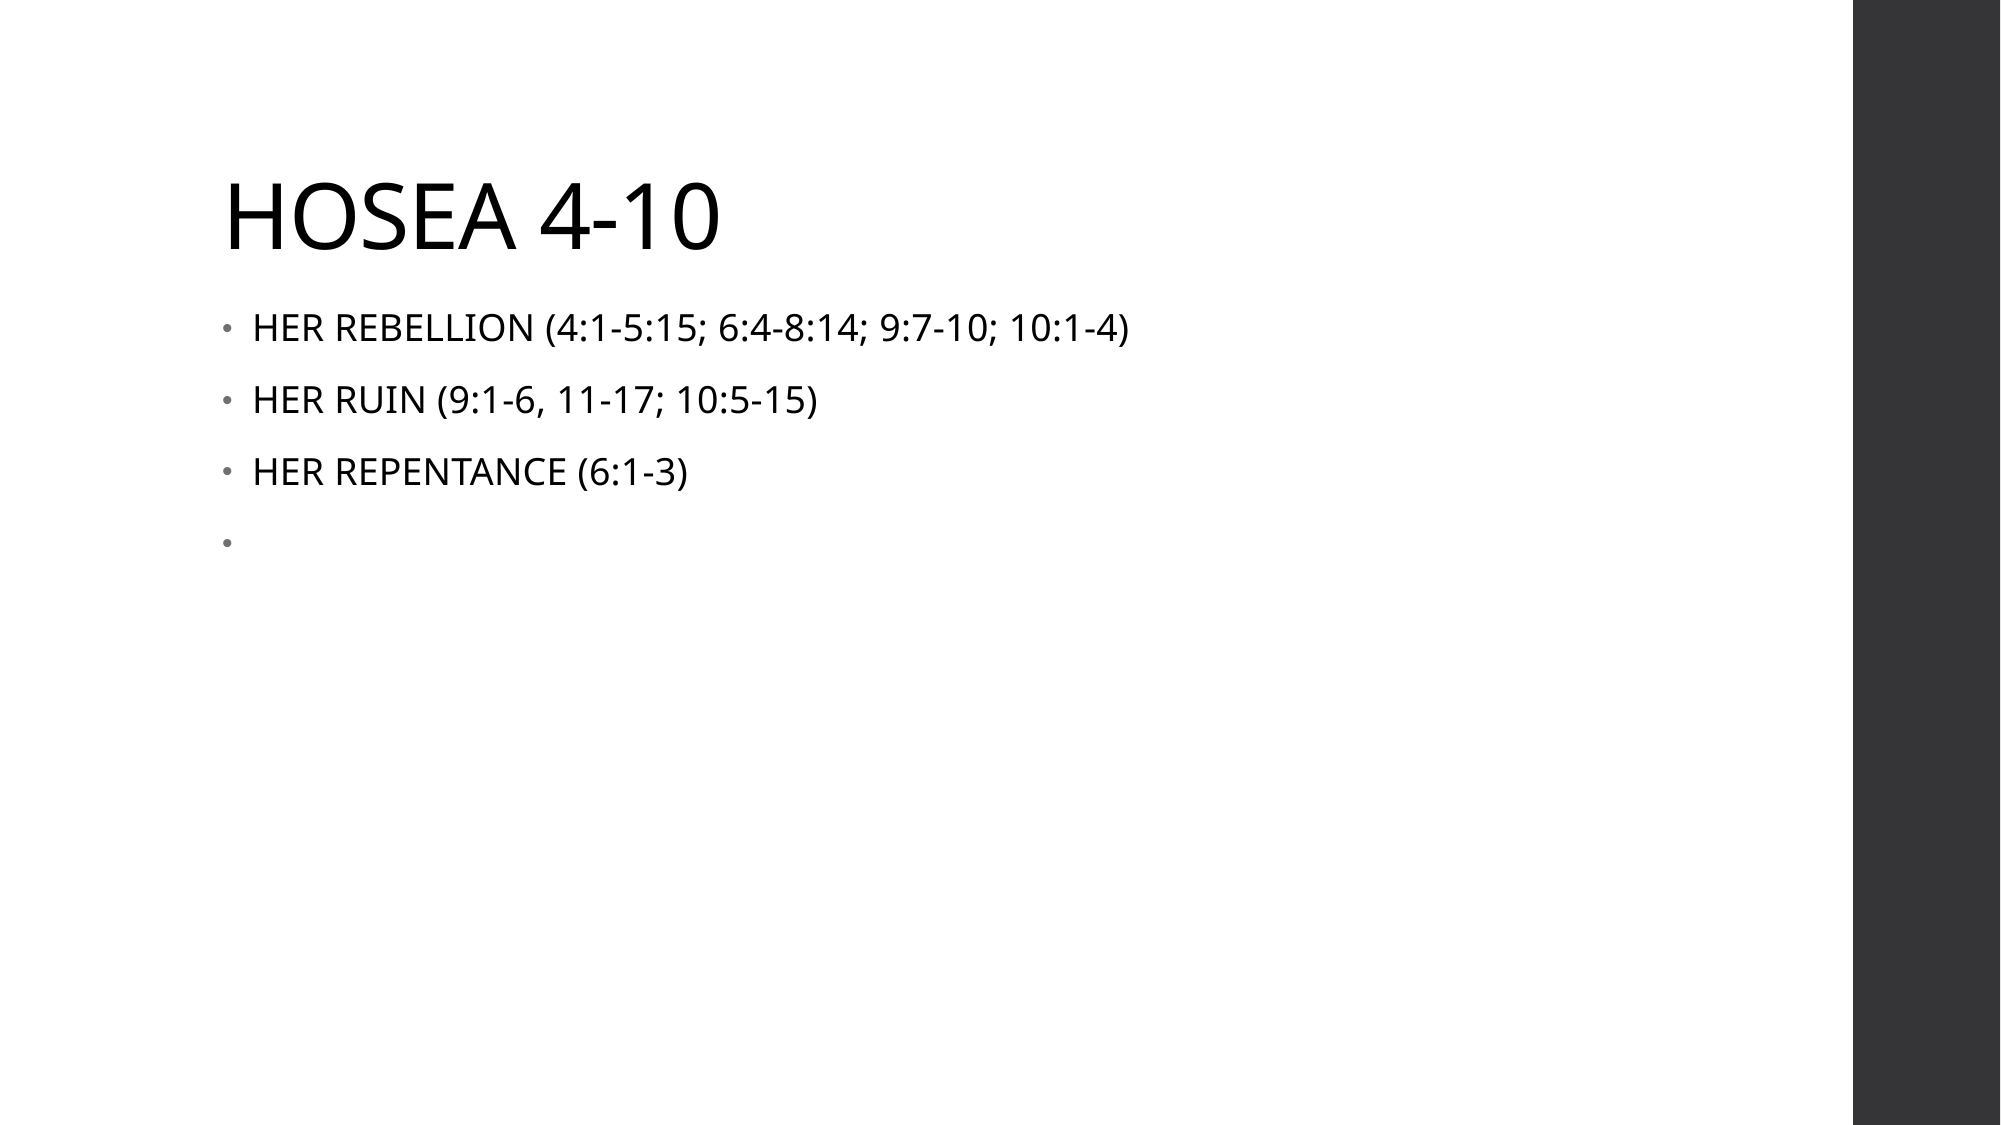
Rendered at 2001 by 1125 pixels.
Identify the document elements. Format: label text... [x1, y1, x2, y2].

list HER REBELLION (4:1-5:15; 6:4-8:14; 9:7-10; 10:1-4) HER RUIN (9:1-6, 11-17; 10:5-15) HER REPENTANCE (6:1-3) [206, 299, 1617, 1014]
title HOSEA 4-10 [206, 60, 1797, 278]
